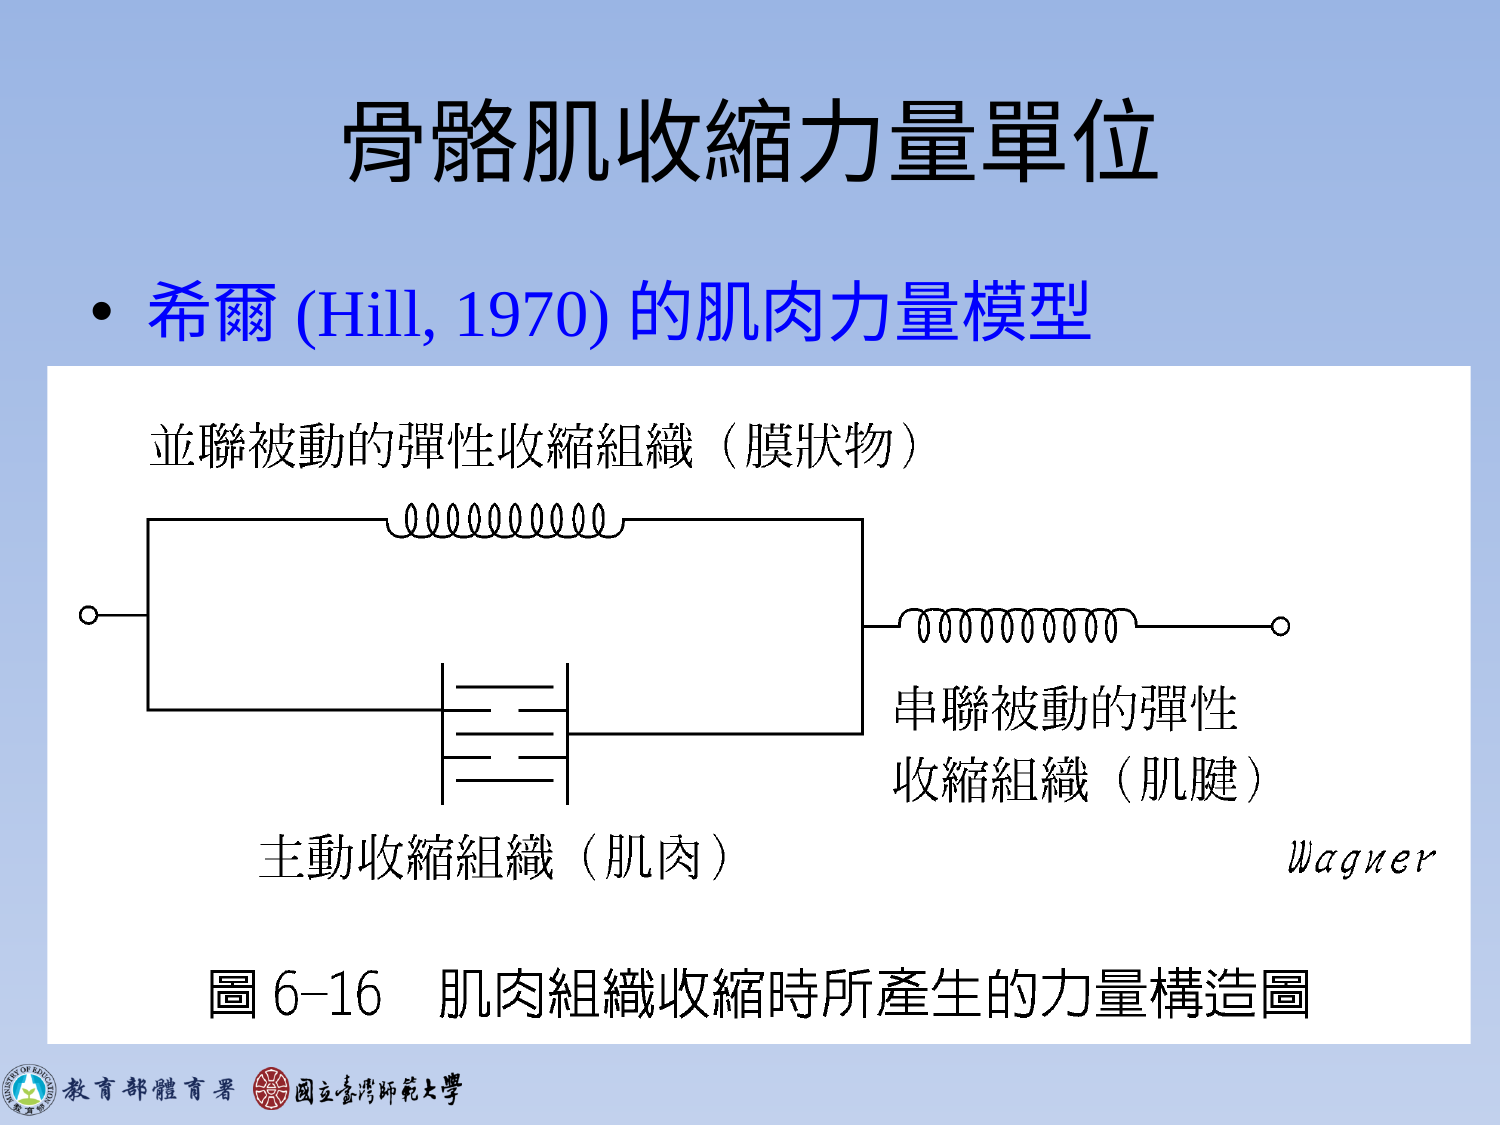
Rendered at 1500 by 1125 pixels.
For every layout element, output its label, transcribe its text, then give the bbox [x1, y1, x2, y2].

title 骨骼肌收縮力量單位 [75, 45, 1426, 233]
picture [47, 366, 1471, 1044]
list 希爾(Hill, 1970)的肌肉力量模型 [75, 262, 1426, 366]
